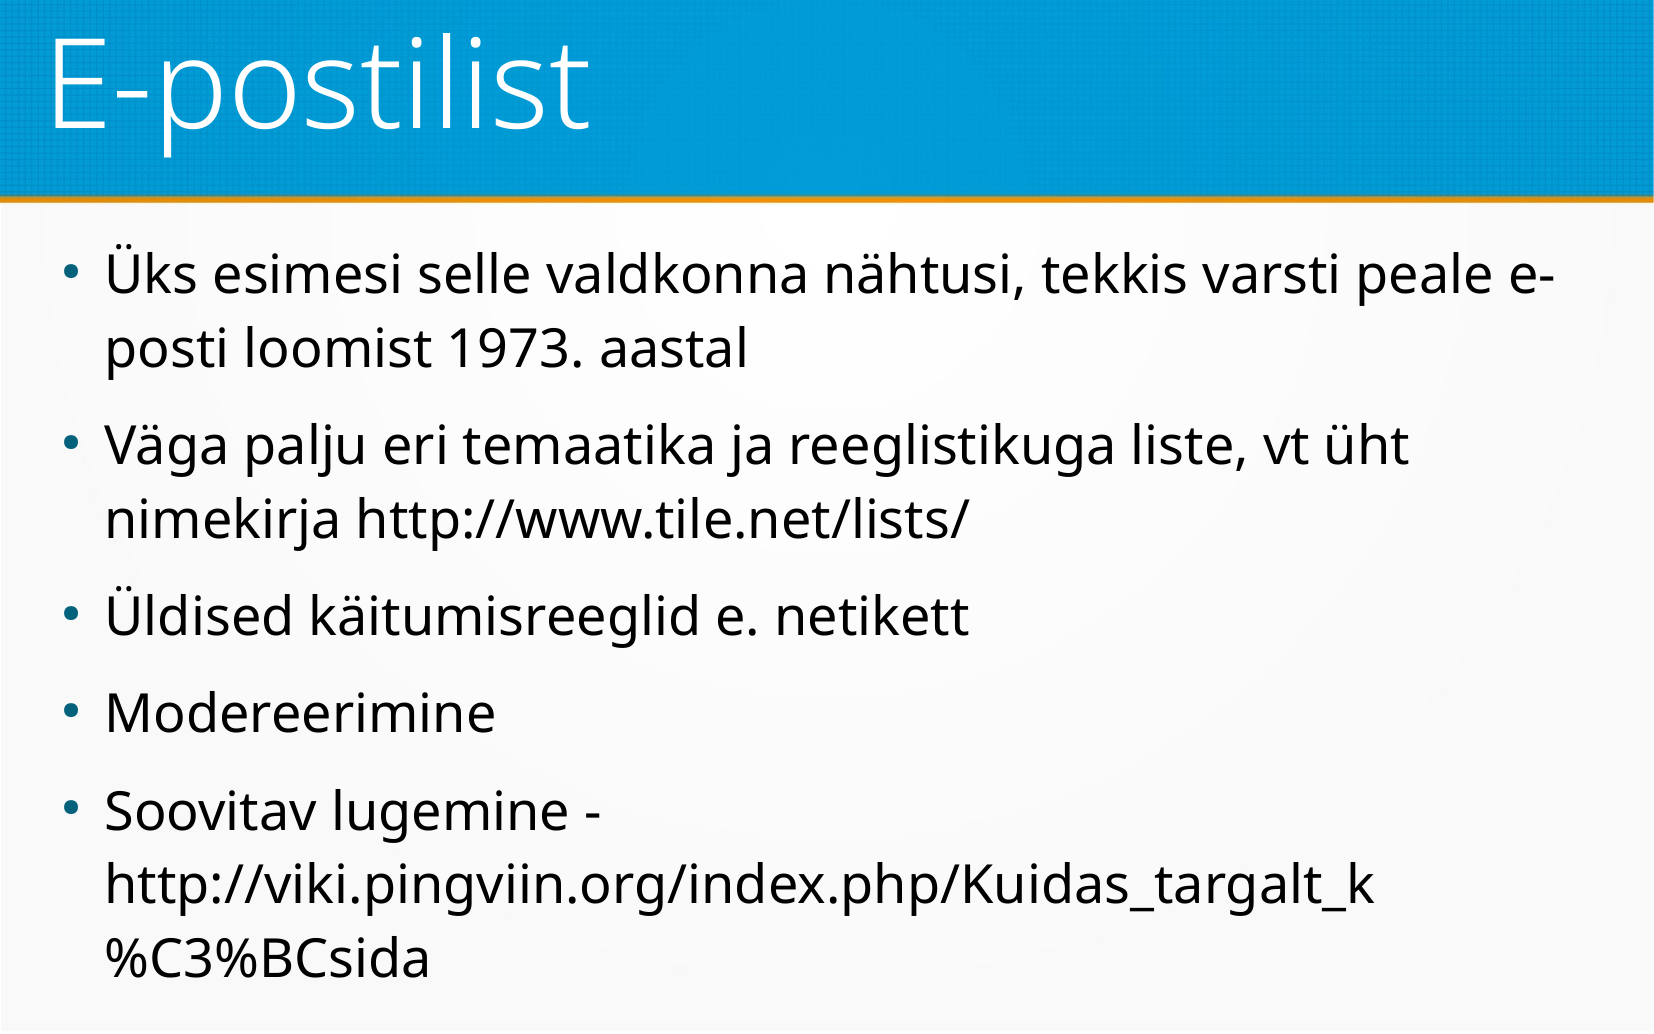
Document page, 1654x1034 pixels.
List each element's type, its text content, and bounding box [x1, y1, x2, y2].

list Üks esimesi selle valdkonna nähtusi, tekkis varsti peale e-posti loomist 1973. aastal Väga palju eri temaatika ja reeglistikuga liste, vt üht nimekirja http://www.tile.net/lists/ Üldised käitumisreeglid e. netikett Modereerimine Soovitav lugemine - http://viki.pingviin.org/index.php/Kuidas_targalt_k%C3%BCsida [47, 236, 1607, 1002]
title E-postilist [43, 0, 1619, 166]
picture [0, 195, 1654, 1034]
